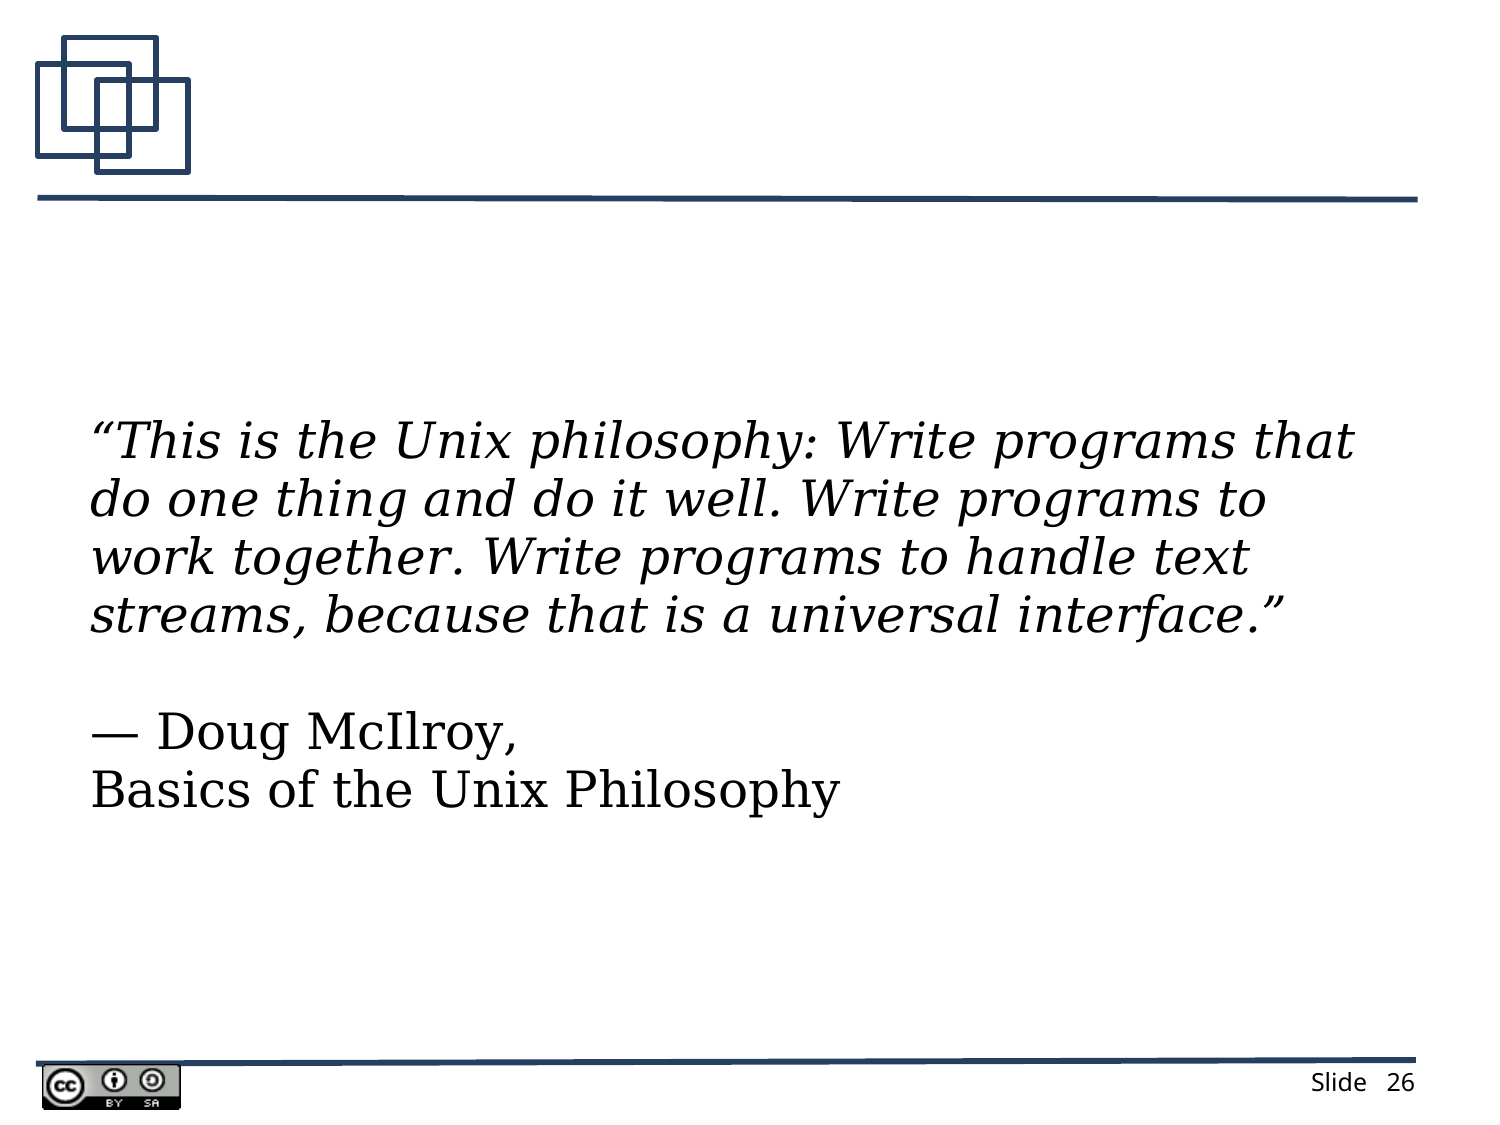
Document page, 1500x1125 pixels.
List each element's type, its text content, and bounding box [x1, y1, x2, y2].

subtitle “This is the Unix philosophy: Write programs that do one thing and do it well. Write programs to work together. Write programs to handle text streams, because that is a universal interface.” — Doug McIlroy, Basics of the Unix Philosophy [90, 210, 1365, 1021]
picture [42, 1064, 181, 1110]
